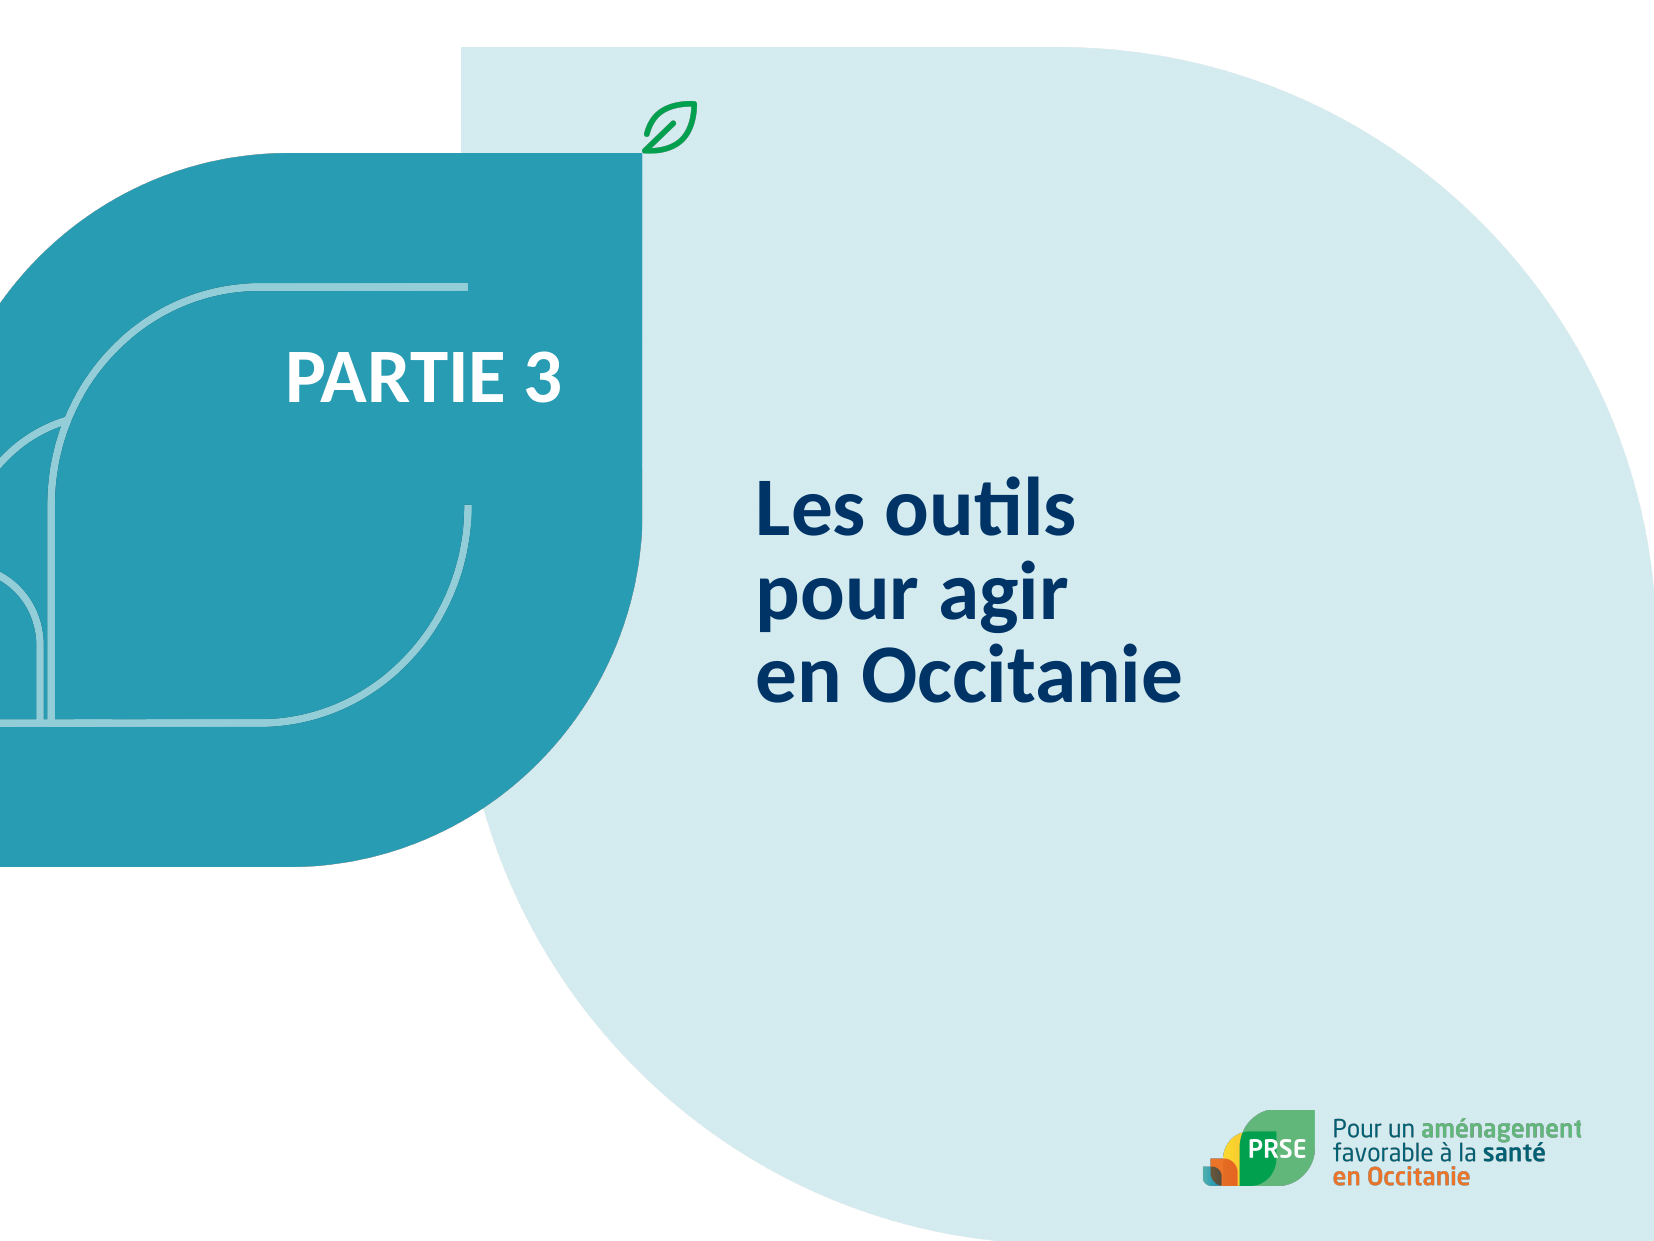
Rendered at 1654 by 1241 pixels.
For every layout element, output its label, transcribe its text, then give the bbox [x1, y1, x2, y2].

picture [0, 47, 1654, 1241]
title Les outils pour agir en Occitanie [755, 445, 1560, 751]
text_box PARTIE 3 [270, 336, 767, 446]
